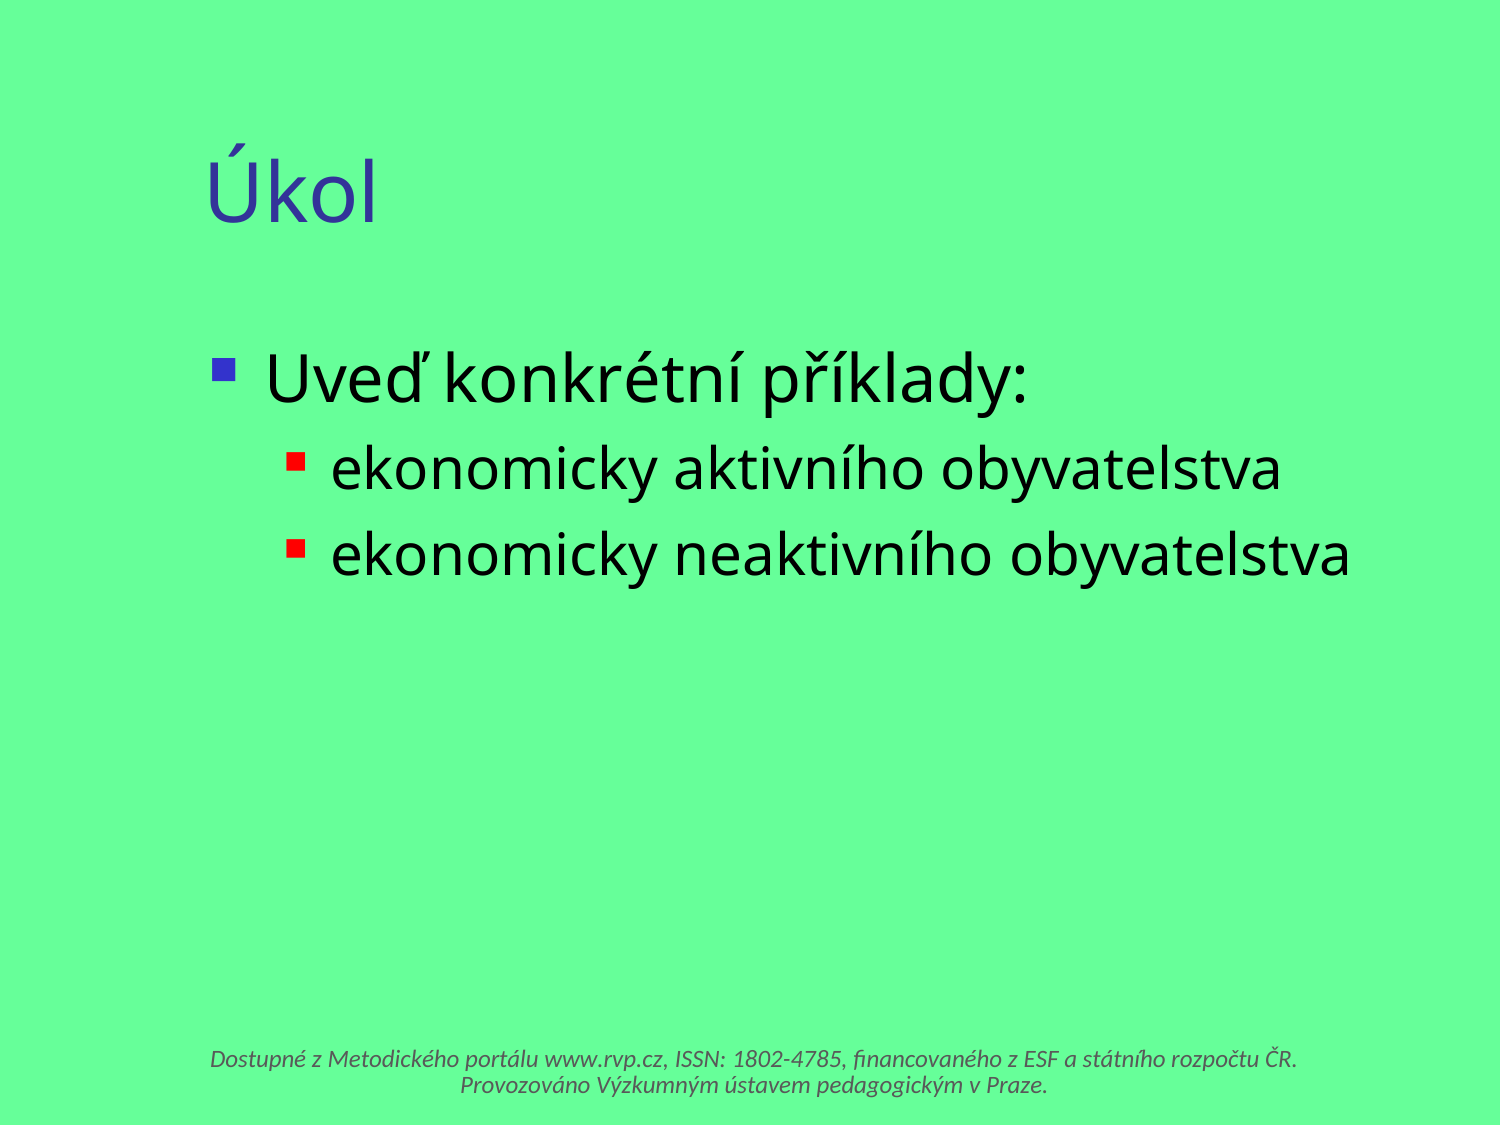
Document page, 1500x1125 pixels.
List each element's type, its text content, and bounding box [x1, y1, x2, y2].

list Uveď konkrétní příklady: ekonomicky aktivního obyvatelstva ekonomicky neaktivního obyvatelstva [193, 326, 1469, 1027]
title Úkol [188, 7, 1467, 248]
text_box Dostupné z Metodického portálu www.rvp.cz, ISSN: 1802-4785, financovaného z ESF a státního rozpočtu ČR. Provozováno Výzkumným ústavem pedagogickým v Praze. [133, 1042, 1377, 1103]
